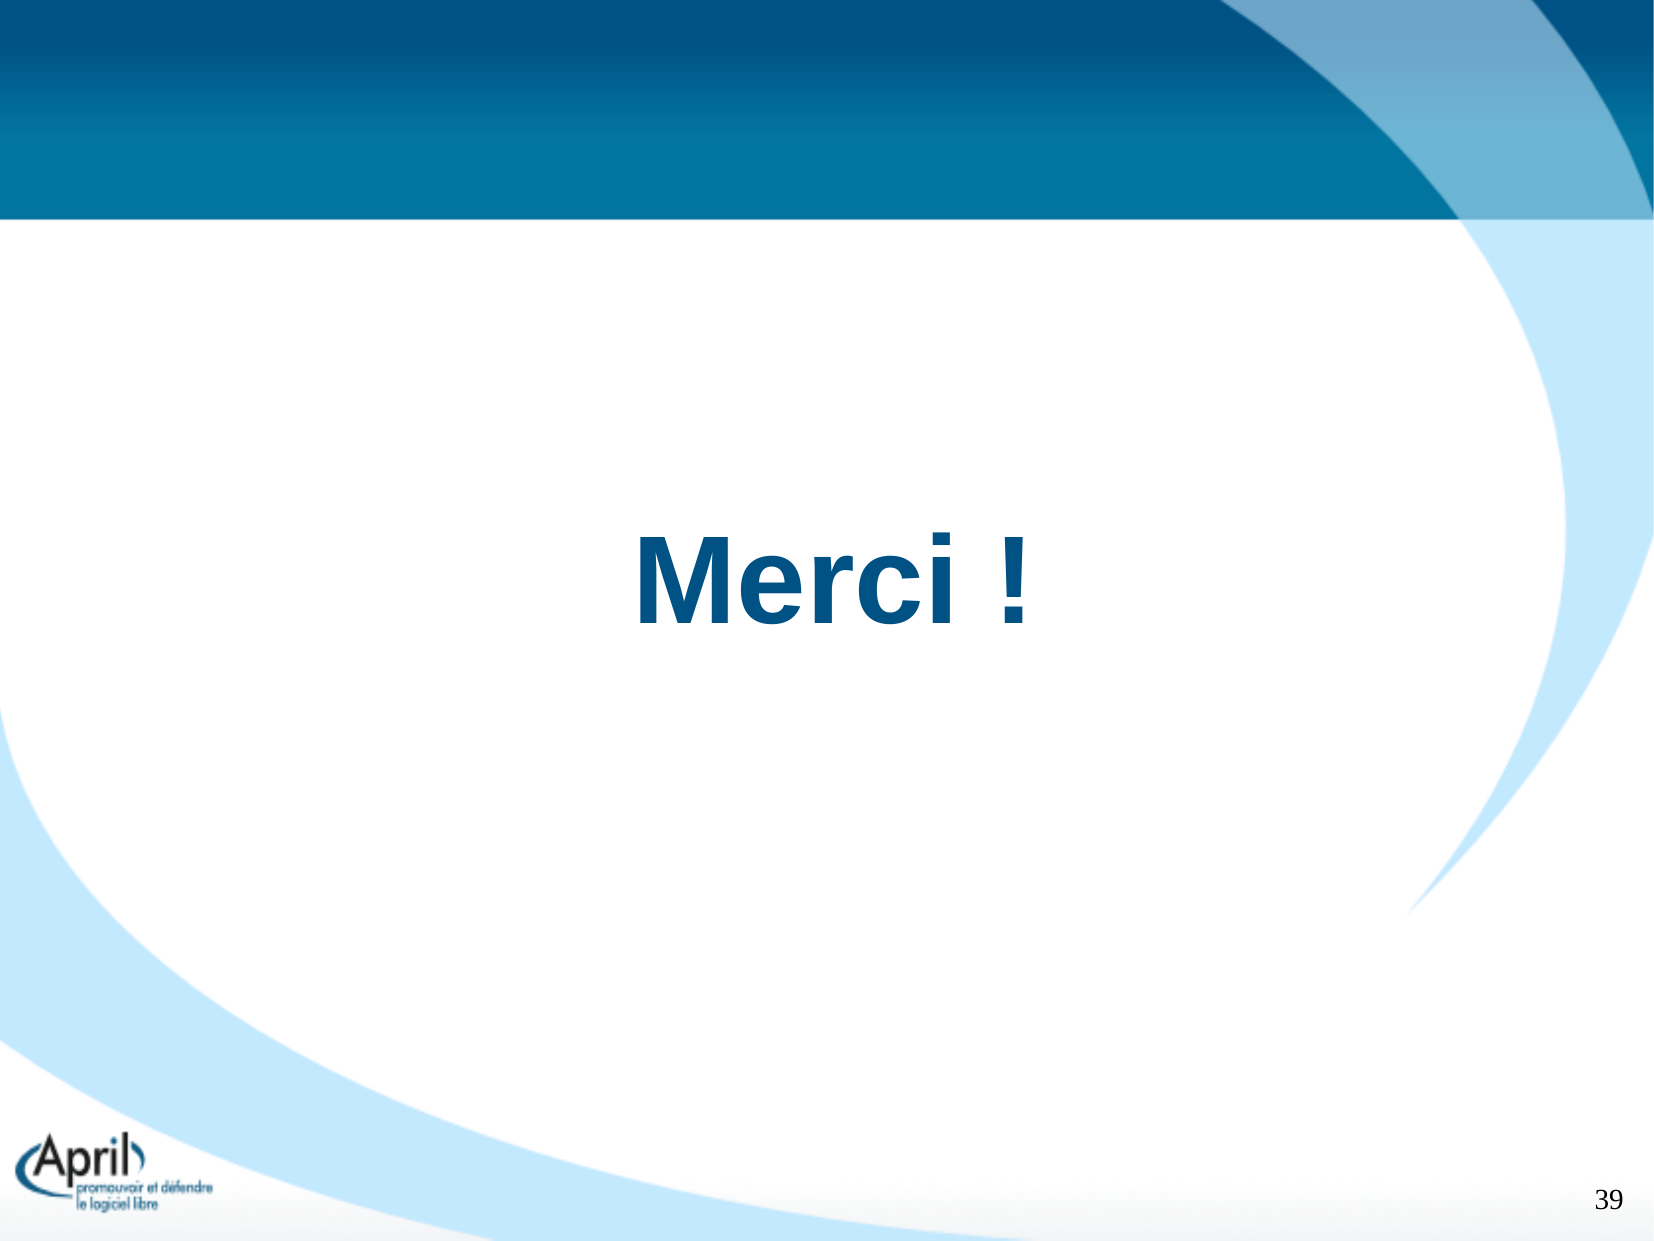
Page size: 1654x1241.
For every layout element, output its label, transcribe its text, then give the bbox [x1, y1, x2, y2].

text_box Merci ! [413, 509, 1256, 650]
picture [0, 0, 1654, 1241]
